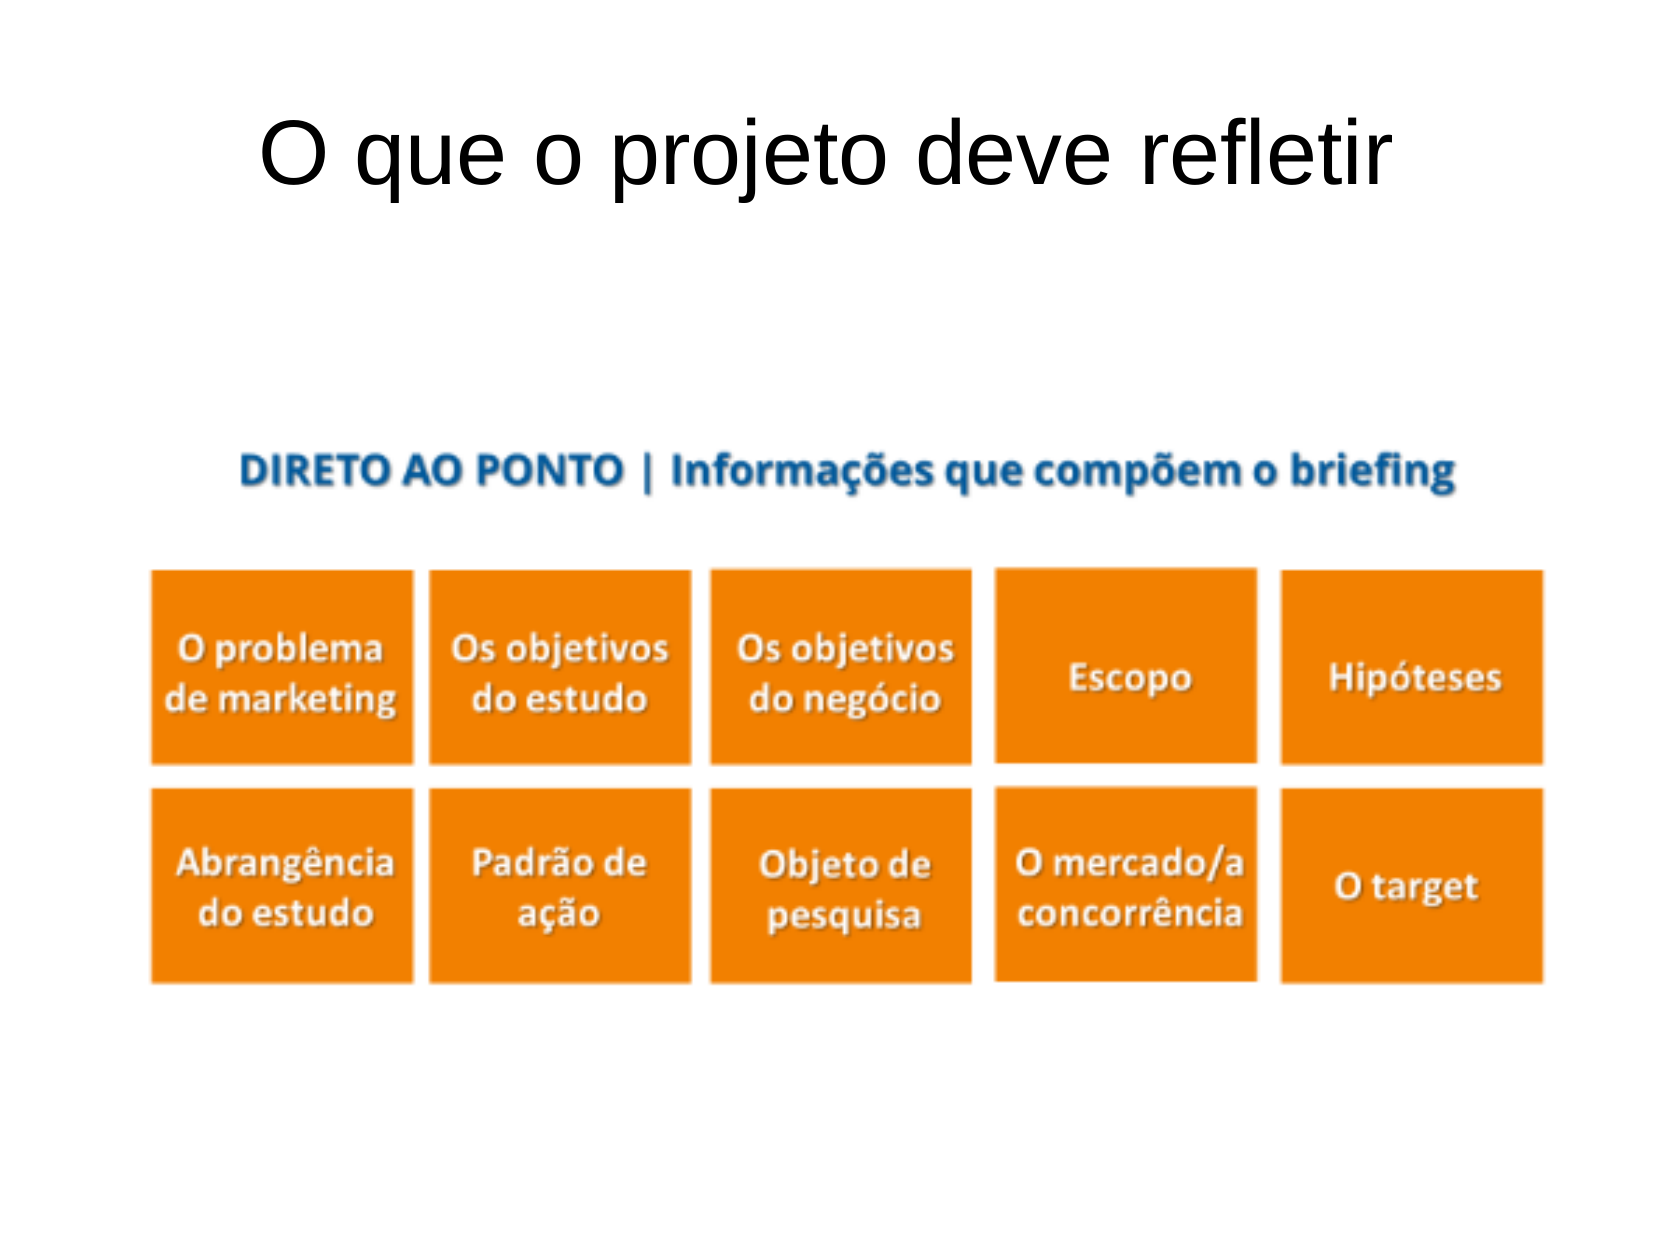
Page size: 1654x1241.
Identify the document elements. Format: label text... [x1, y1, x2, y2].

picture [66, 389, 1619, 1033]
title O que o projeto deve refletir [82, 49, 1571, 257]
